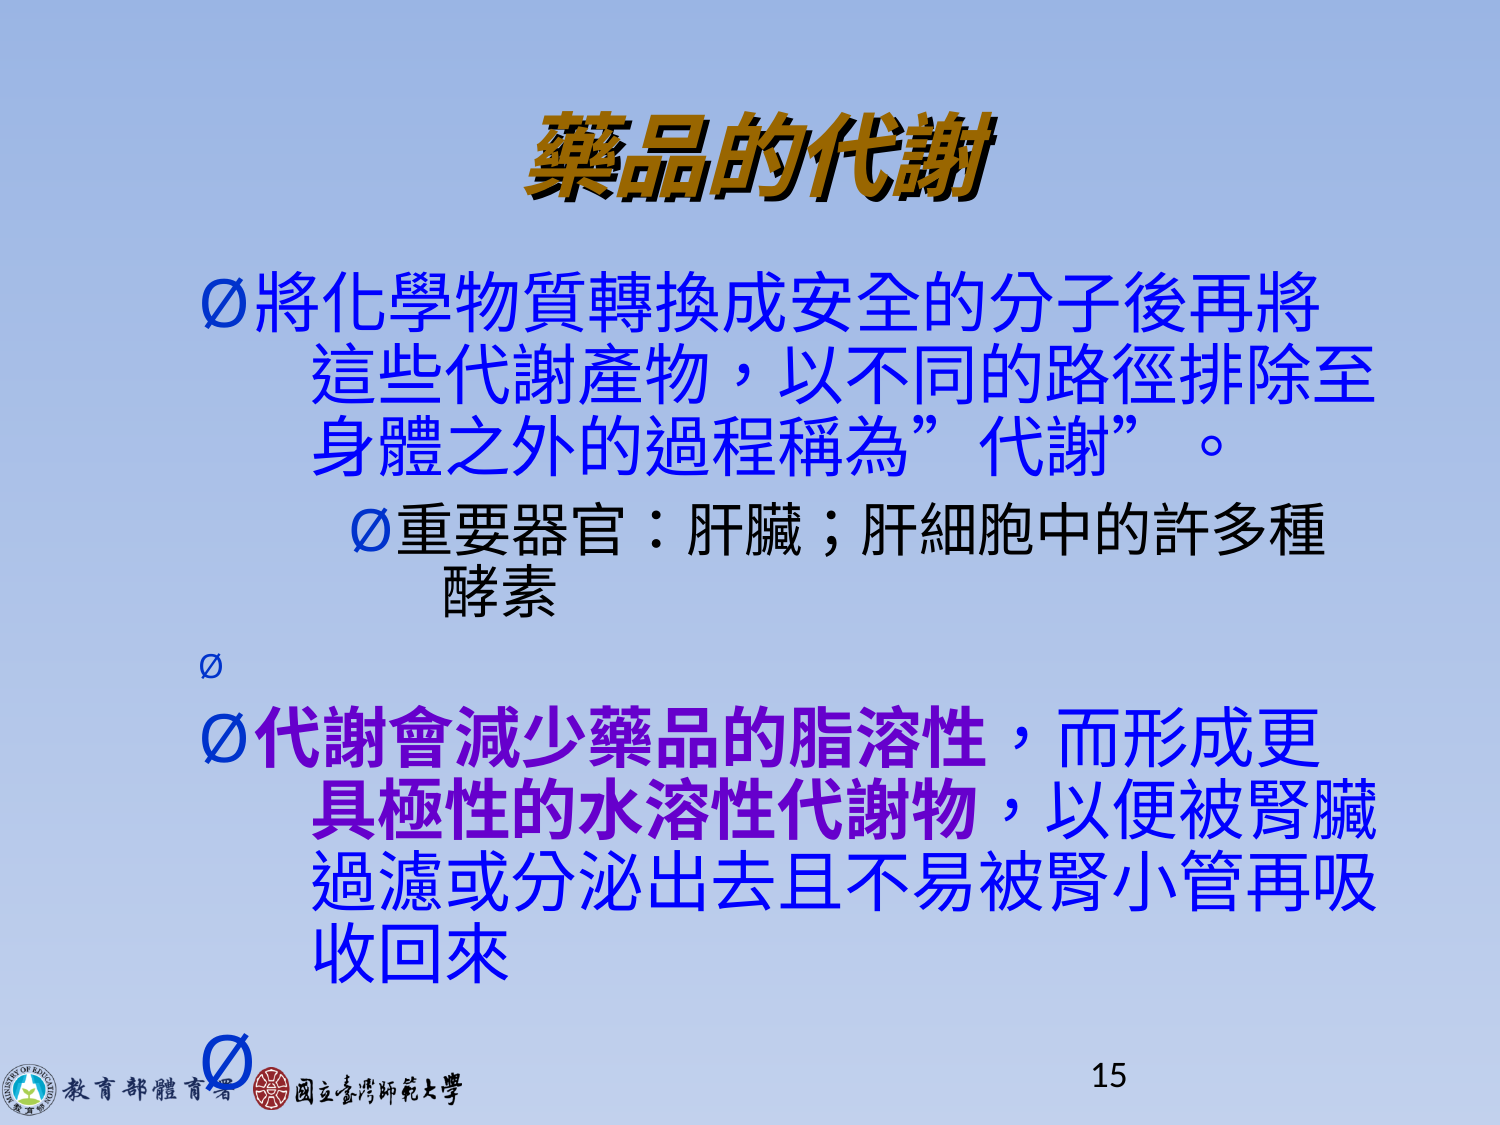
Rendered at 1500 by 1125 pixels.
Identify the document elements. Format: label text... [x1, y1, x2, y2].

title 藥品的代謝 [0, 90, 1500, 201]
list 將化學物質轉換成安全的分子後再將這些代謝產物，以不同的路徑排除至身體之外的過程稱為”代謝”。 重要器官：肝臟；肝細胞中的許多種酵素 代謝會減少藥品的脂溶性，而形成更具極性的水溶性代謝物，以便被腎臟過濾或分泌出去且不易被腎小管再吸收回來 [183, 262, 1400, 1012]
text_box [1074, 1042, 1426, 1103]
